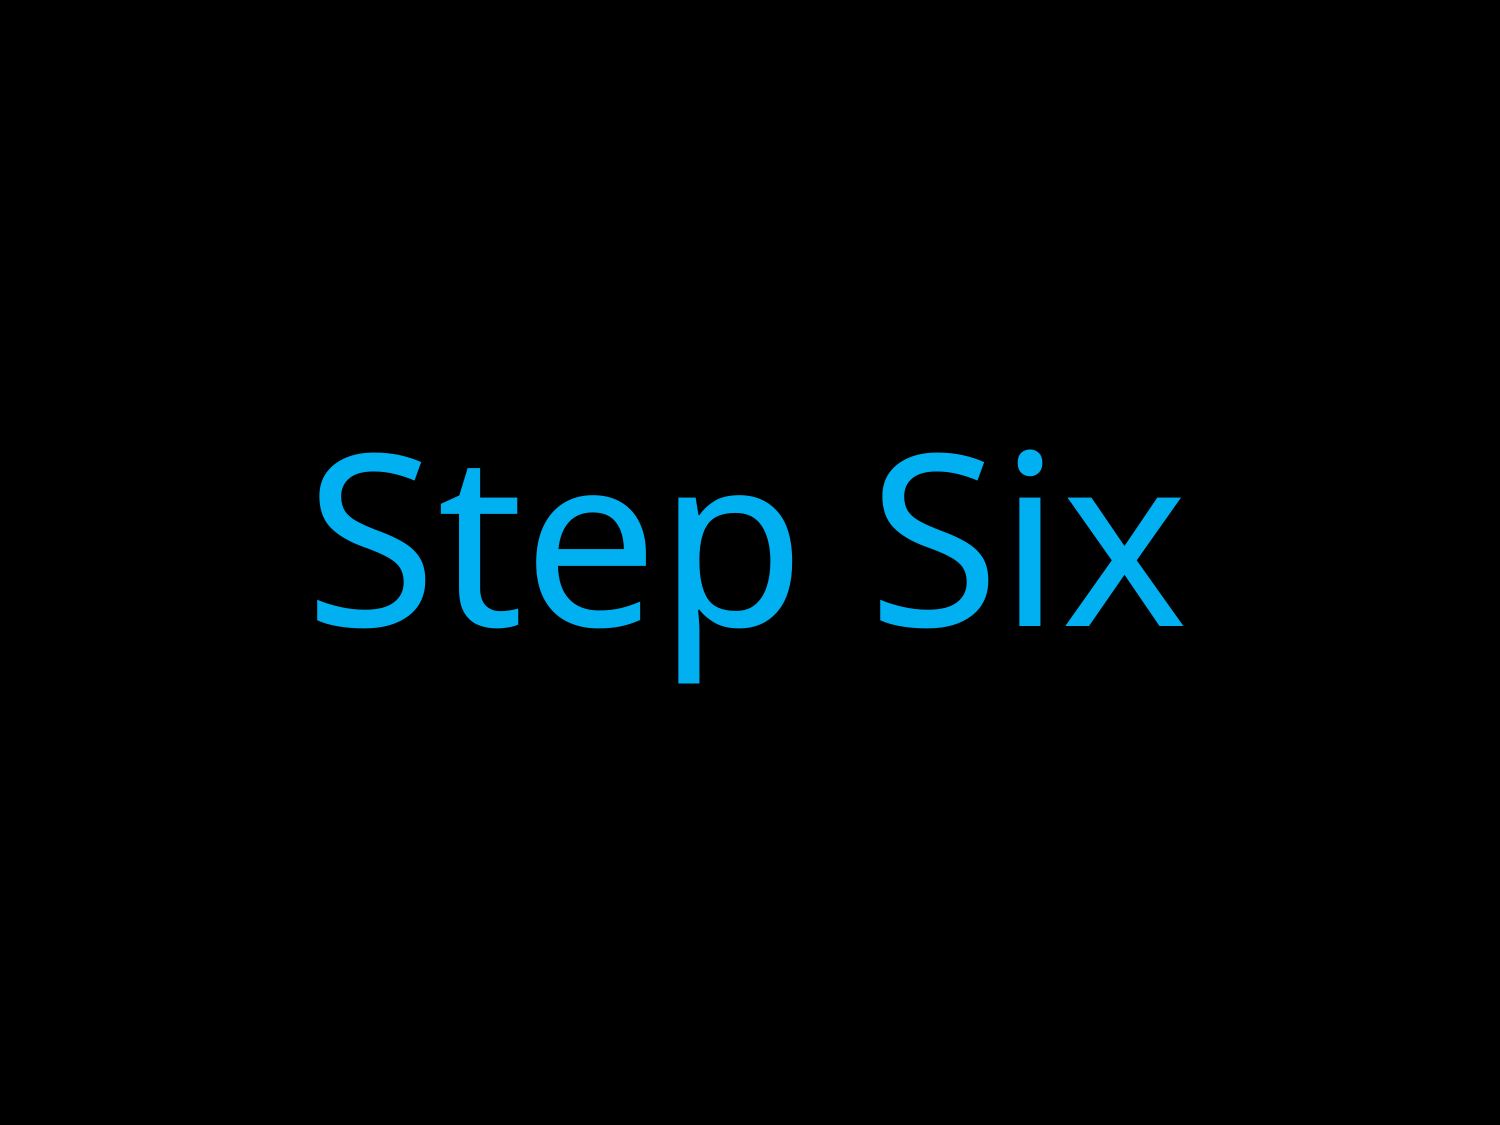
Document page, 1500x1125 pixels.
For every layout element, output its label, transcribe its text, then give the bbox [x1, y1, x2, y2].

text_box Step Six [291, 362, 1204, 705]
